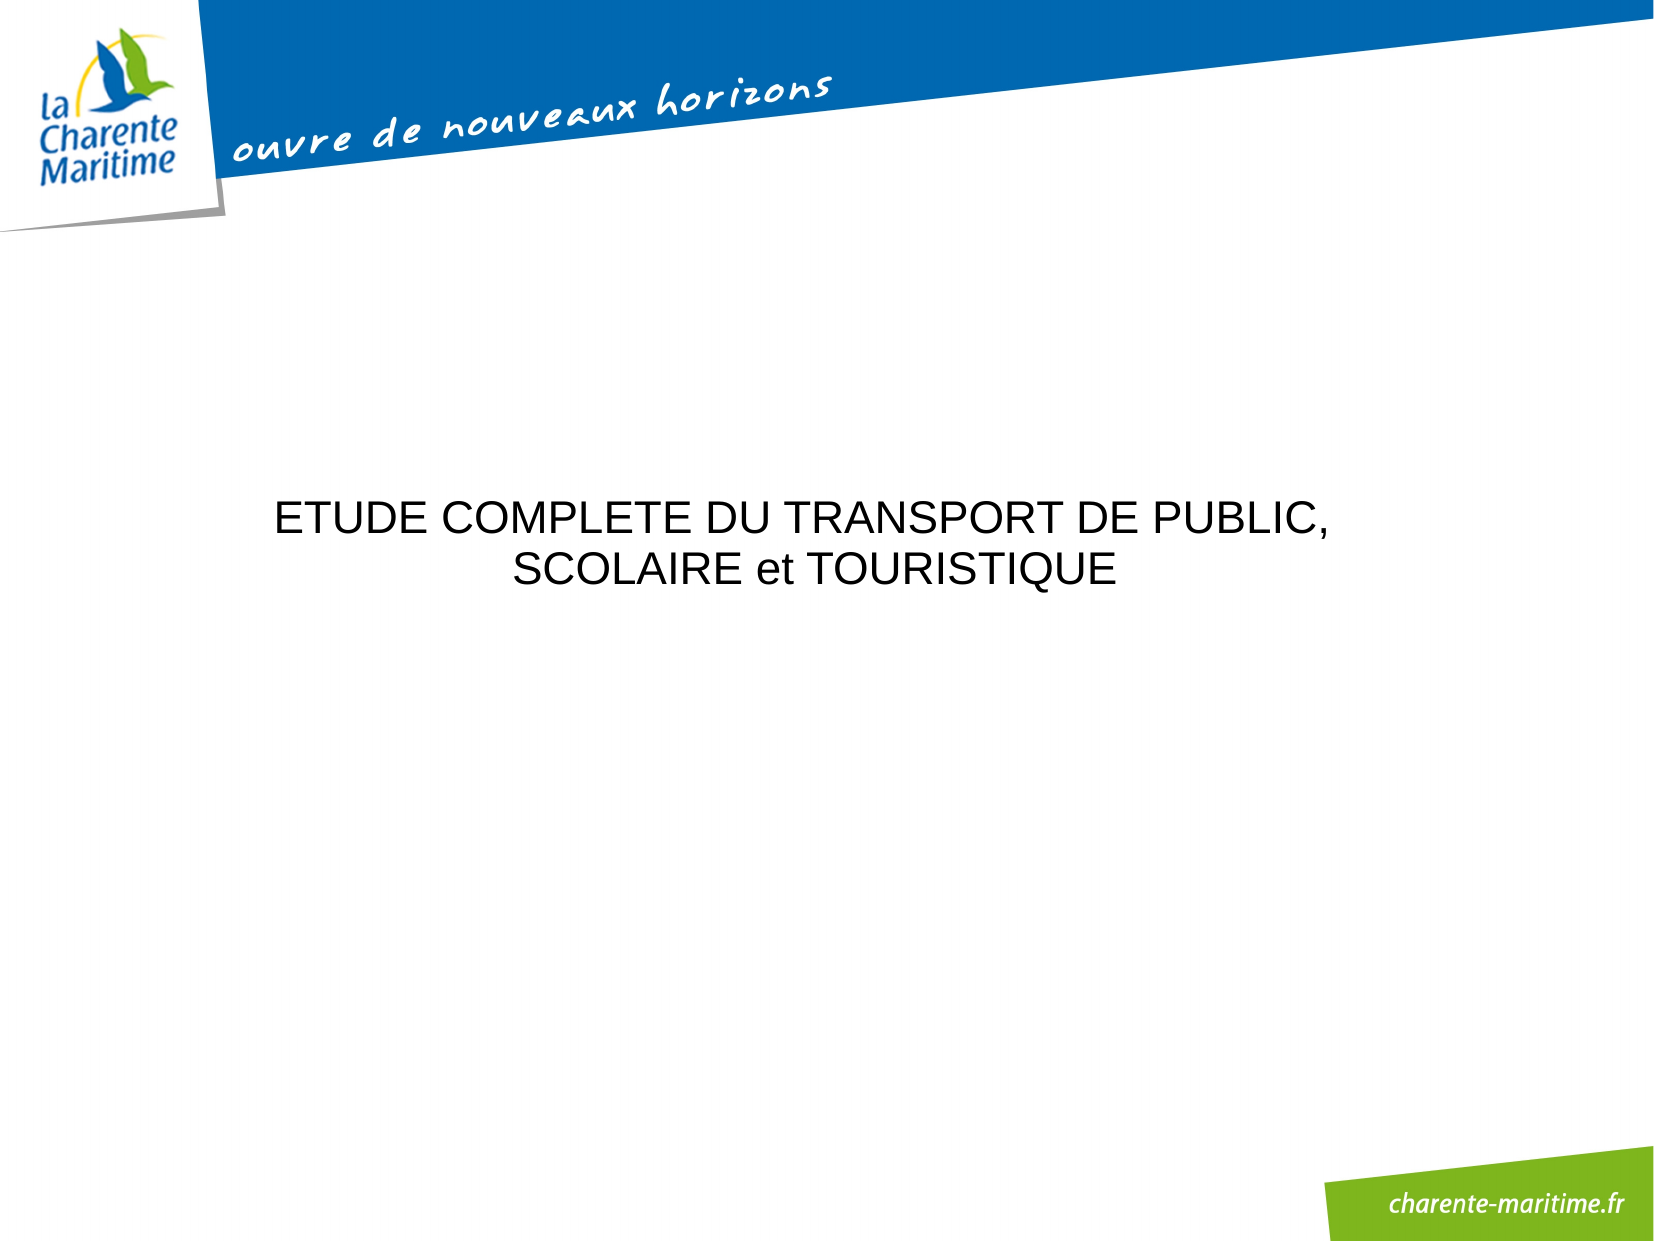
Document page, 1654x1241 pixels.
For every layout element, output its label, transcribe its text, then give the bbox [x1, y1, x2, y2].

text_box ETUDE COMPLETE DU TRANSPORT DE PUBLIC, SCOLAIRE et TOURISTIQUE [118, 484, 1512, 602]
text_box [271, 188, 1524, 1123]
picture [0, 0, 1654, 1241]
